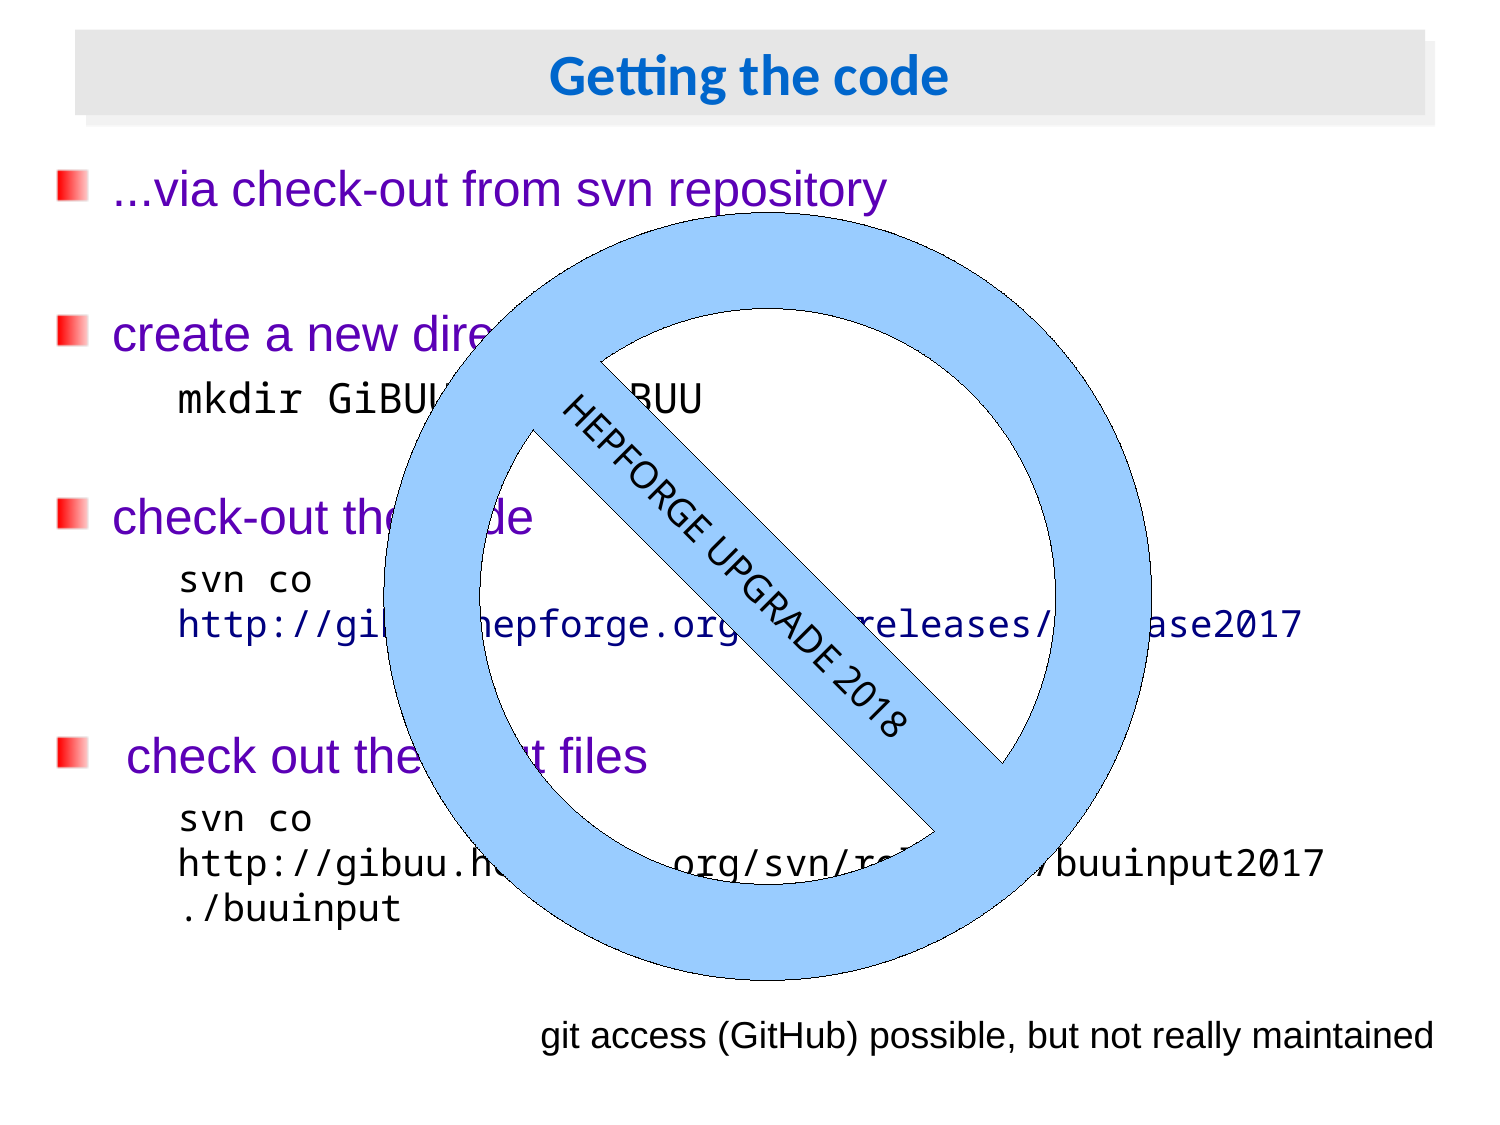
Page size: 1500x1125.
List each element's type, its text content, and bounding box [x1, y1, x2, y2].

text_box git access (GitHub) possible, but not really maintained [525, 1003, 1500, 1063]
text_box [383, 212, 1152, 981]
title Getting the code [75, 29, 1426, 116]
list ...via check-out from svn repository create a new directory mkdir GiBUU; cd GiBUU check-out the code svn co http://gibuu.hepforge.org/svn/releases/release2017 check out the input files svn co http://gibuu.hepforge.org/svn/releases/buuinput2017 ./buuinput [41, 148, 1459, 1093]
text_box HEPFORGE UPGRADE 2018 [477, 367, 1000, 890]
